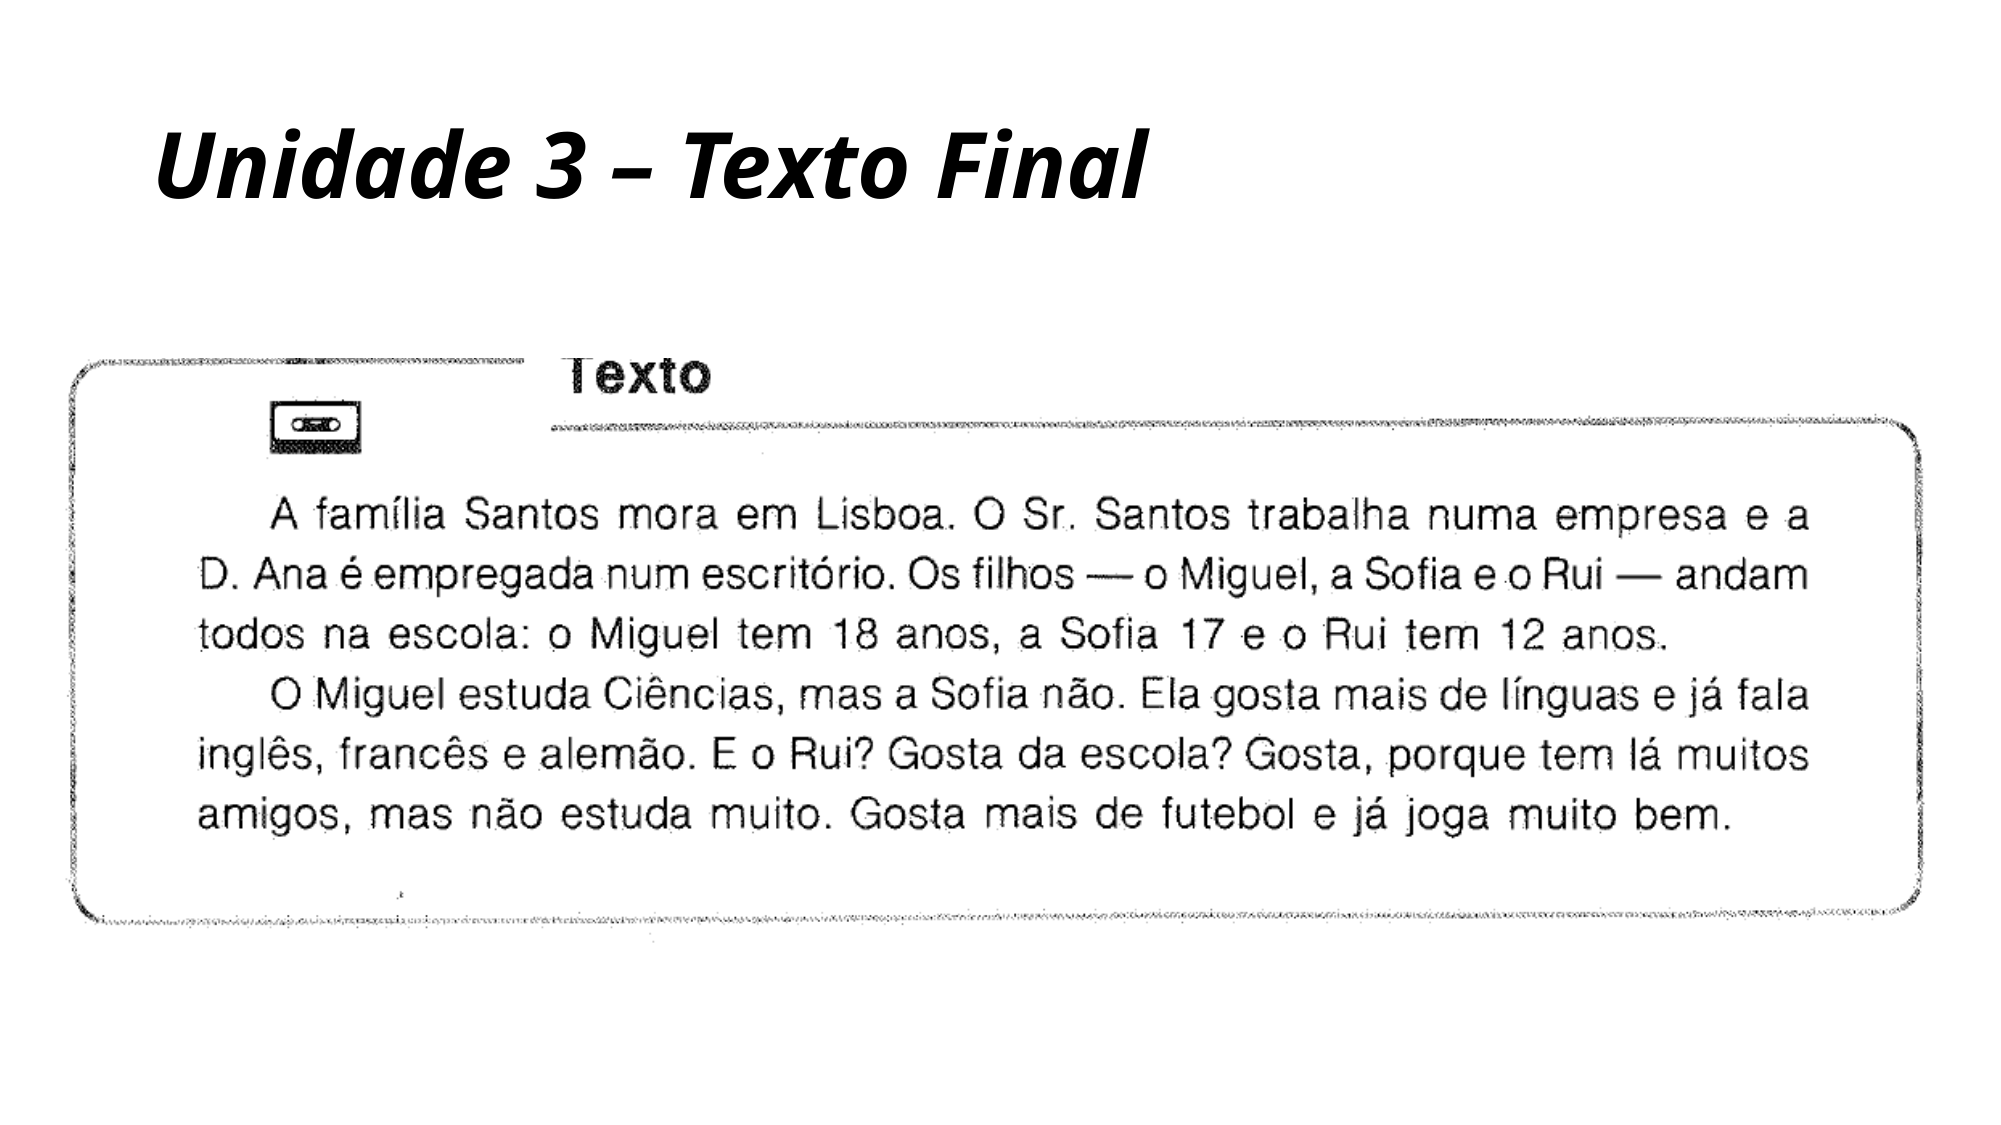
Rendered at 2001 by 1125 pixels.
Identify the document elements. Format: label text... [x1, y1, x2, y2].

title Unidade 3 – Texto Final [137, 59, 1863, 278]
picture [16, 358, 2000, 974]
